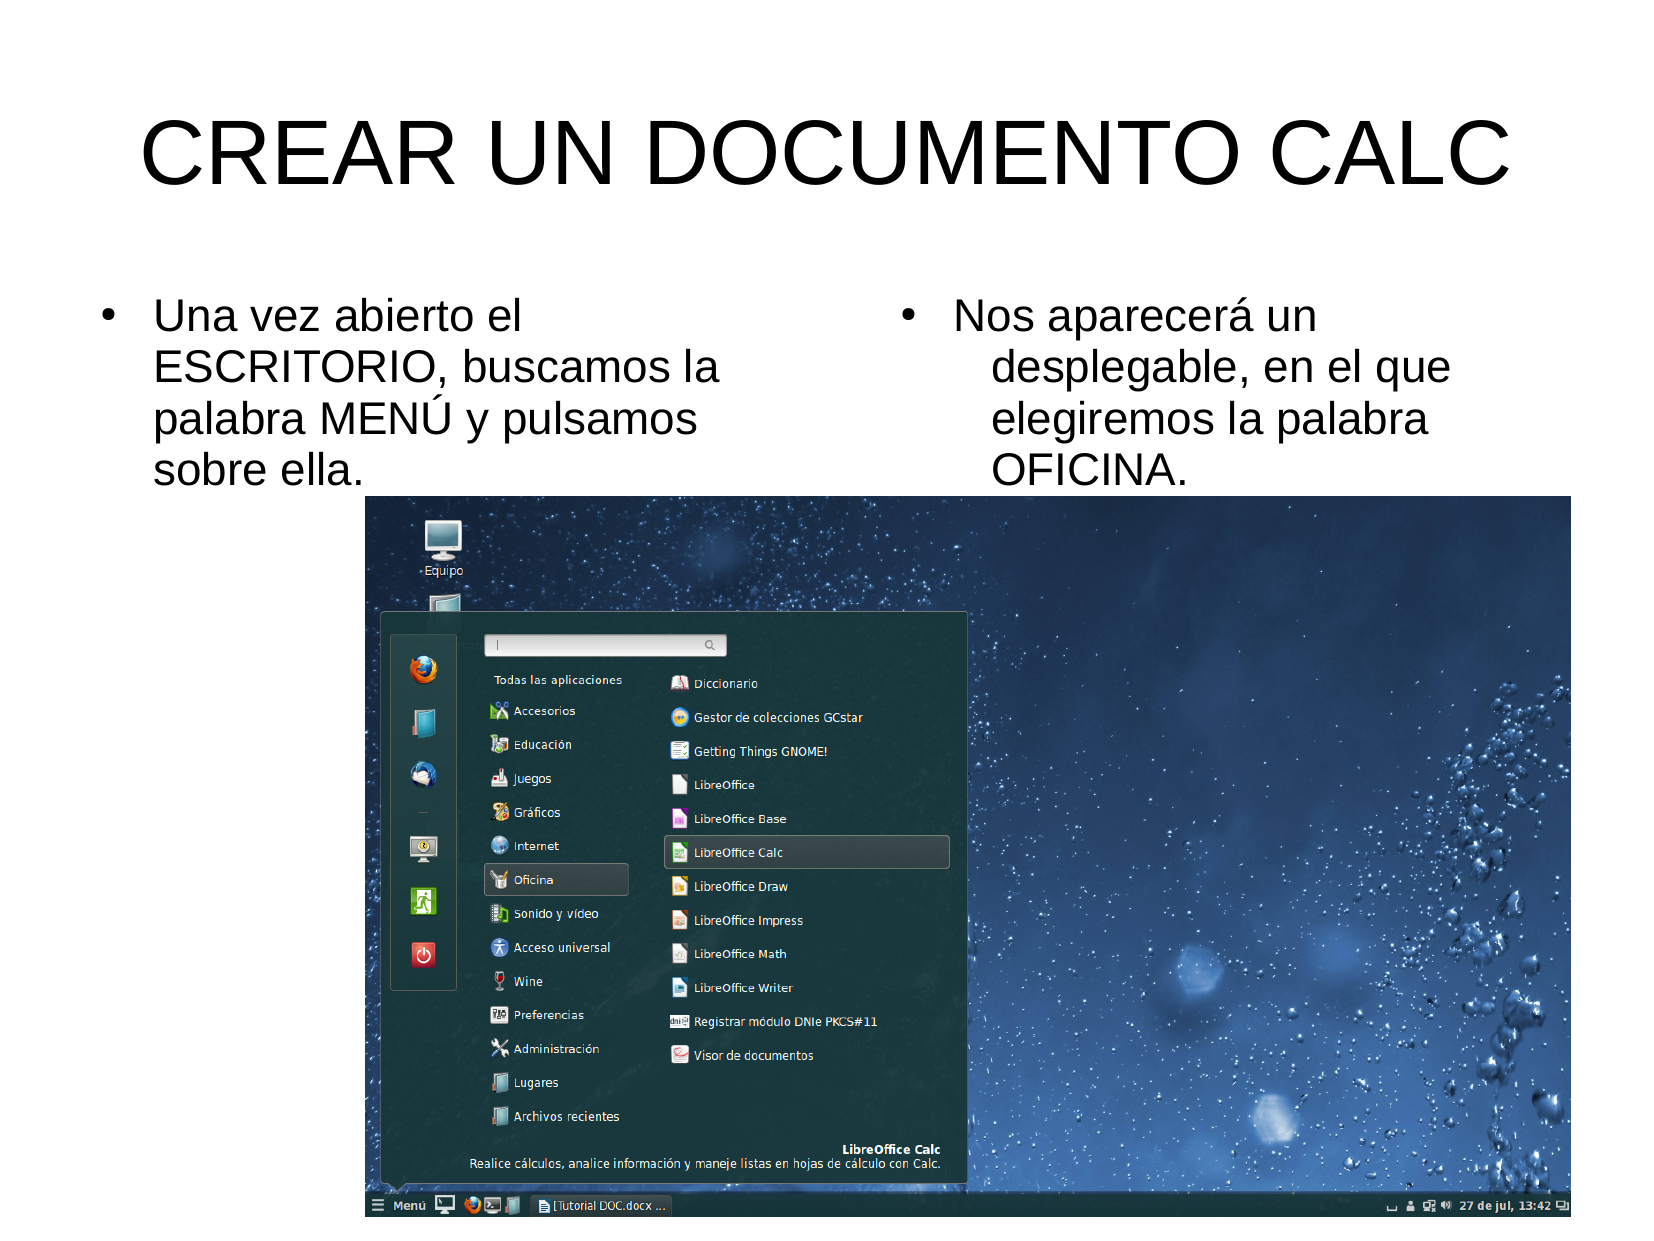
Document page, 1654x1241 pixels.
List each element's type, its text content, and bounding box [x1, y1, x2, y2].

list Nos aparecerá un desplegable, en el que elegiremos la palabra OFICINA. [845, 290, 1572, 634]
list Una vez abierto el ESCRITORIO, buscamos la palabra MENÚ y pulsamos sobre ella. [82, 290, 809, 634]
title CREAR UN DOCUMENTO CALC [82, 49, 1571, 257]
picture [365, 496, 1571, 1217]
